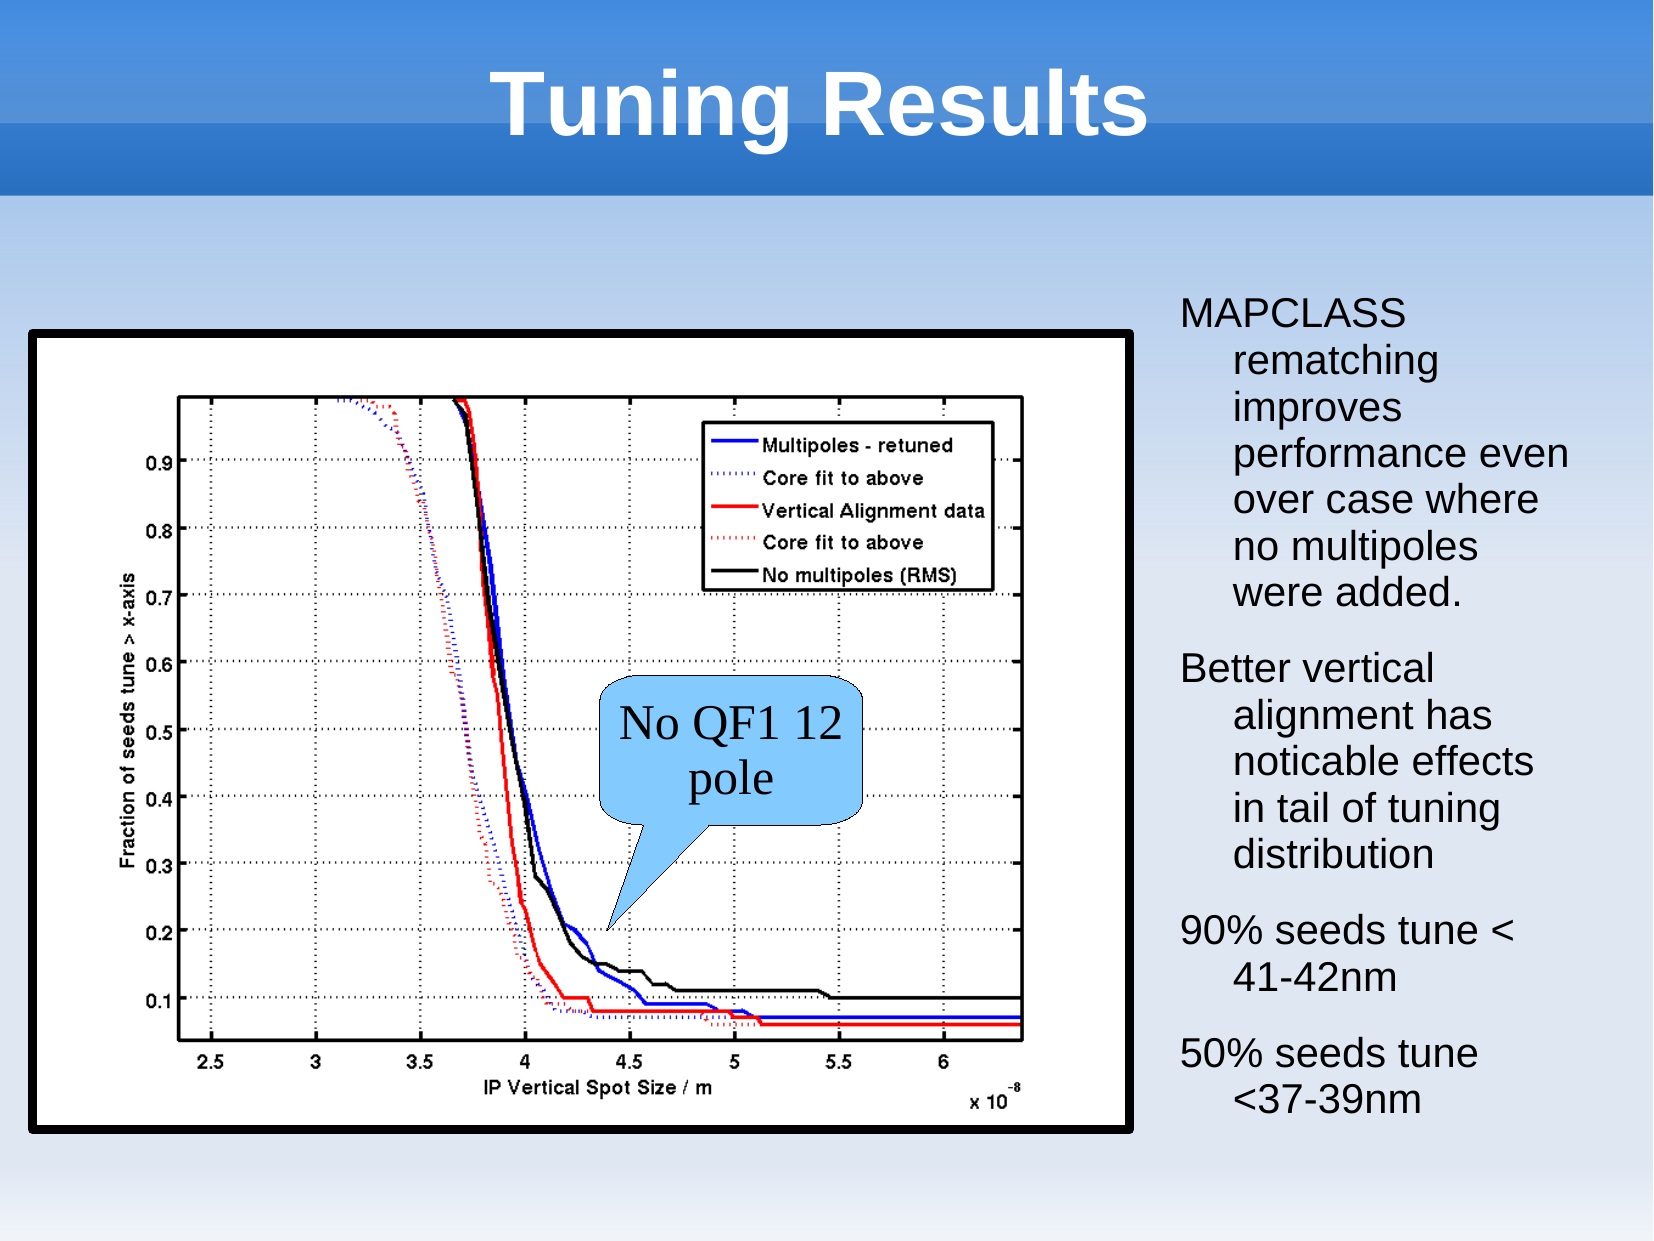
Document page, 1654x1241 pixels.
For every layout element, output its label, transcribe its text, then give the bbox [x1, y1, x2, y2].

title Tuning Results [76, 7, 1565, 200]
list MAPCLASS rematching improves performance even over case where no multipoles were added. Better vertical alignment has noticable effects in tail of tuning distribution 90% seeds tune < 41-42nm 50% seeds tune <37-39nm [1162, 290, 1571, 1123]
picture [0, 0, 1654, 1241]
text_box No QF1 12 pole [599, 675, 863, 931]
